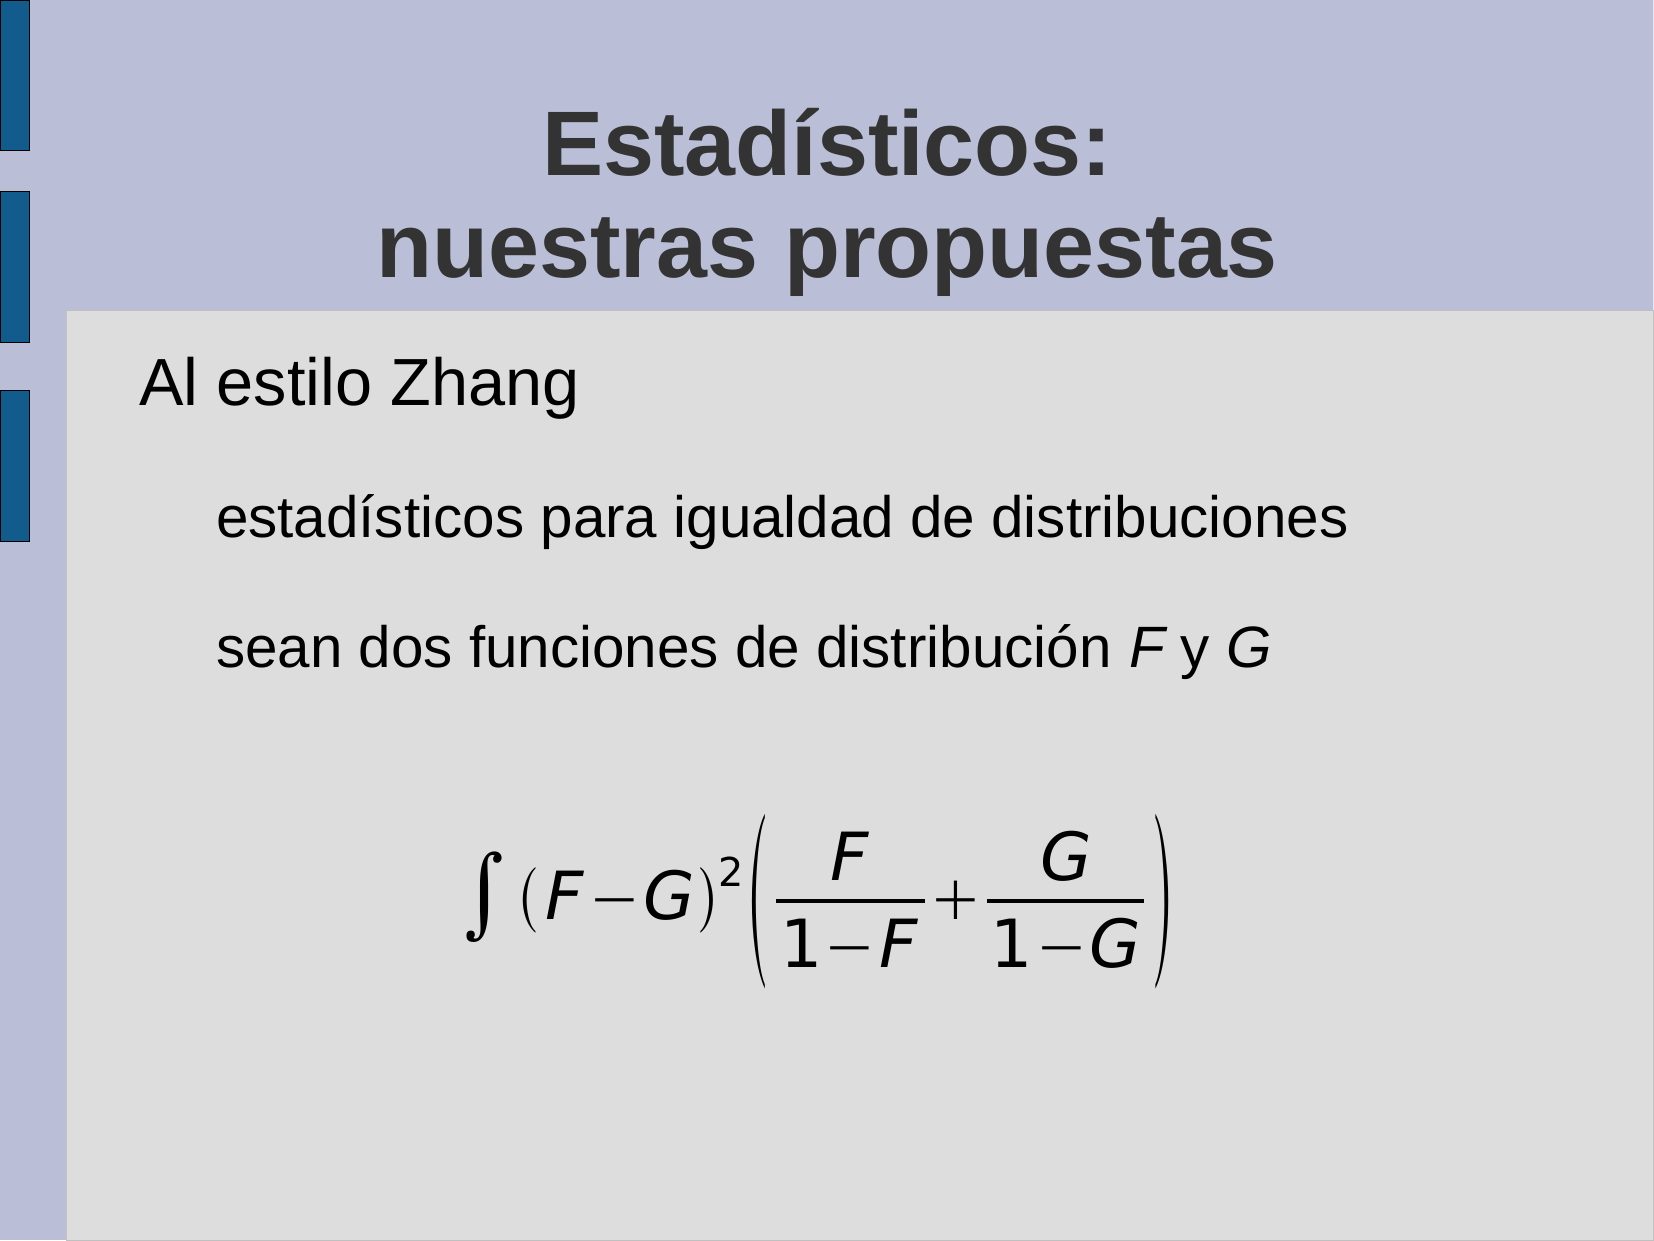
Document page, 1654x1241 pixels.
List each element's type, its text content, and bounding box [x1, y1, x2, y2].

chart [450, 810, 1179, 993]
list Al estilo Zhang estadísticos para igualdad de distribuciones sean dos funciones de distribución F y G [121, 344, 1565, 1127]
title Estadísticos: nuestras propuestas [121, 87, 1534, 302]
